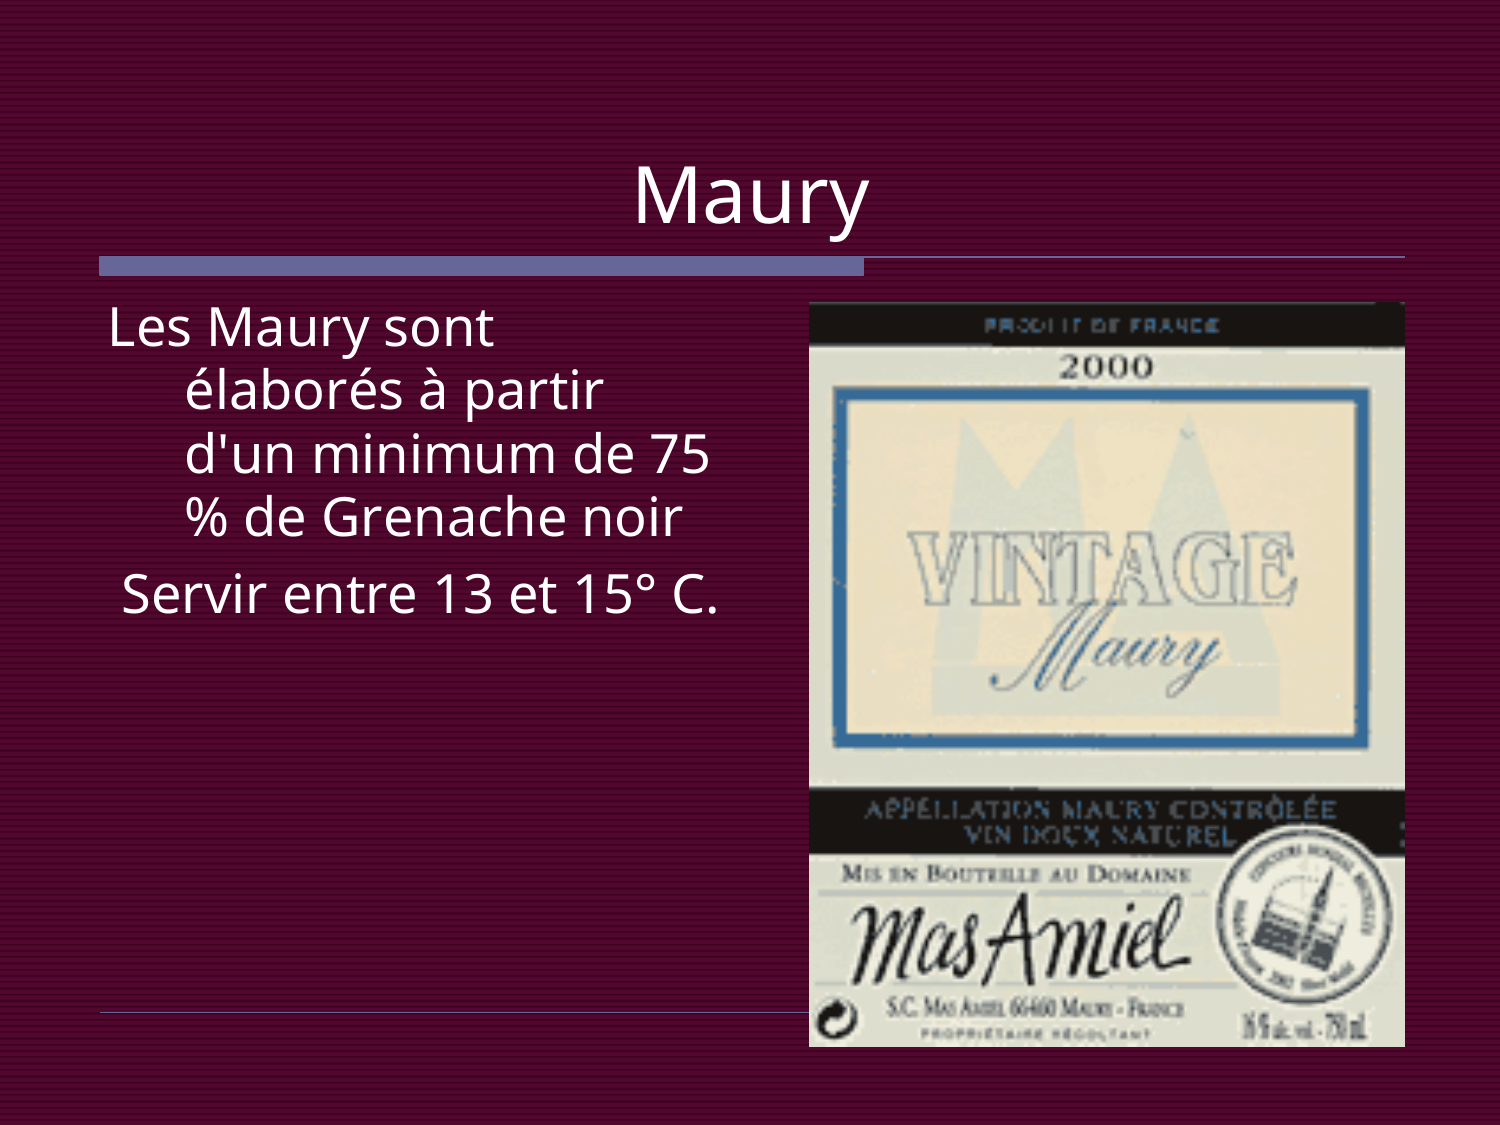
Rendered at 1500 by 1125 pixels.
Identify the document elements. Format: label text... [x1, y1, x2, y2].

list Les Maury sont élaborés à partir d'un minimum de 75 % de Grenache noir Servir entre 13 et 15° C. [92, 287, 737, 988]
title Maury [94, 50, 1407, 250]
picture [0, 0, 1500, 1125]
